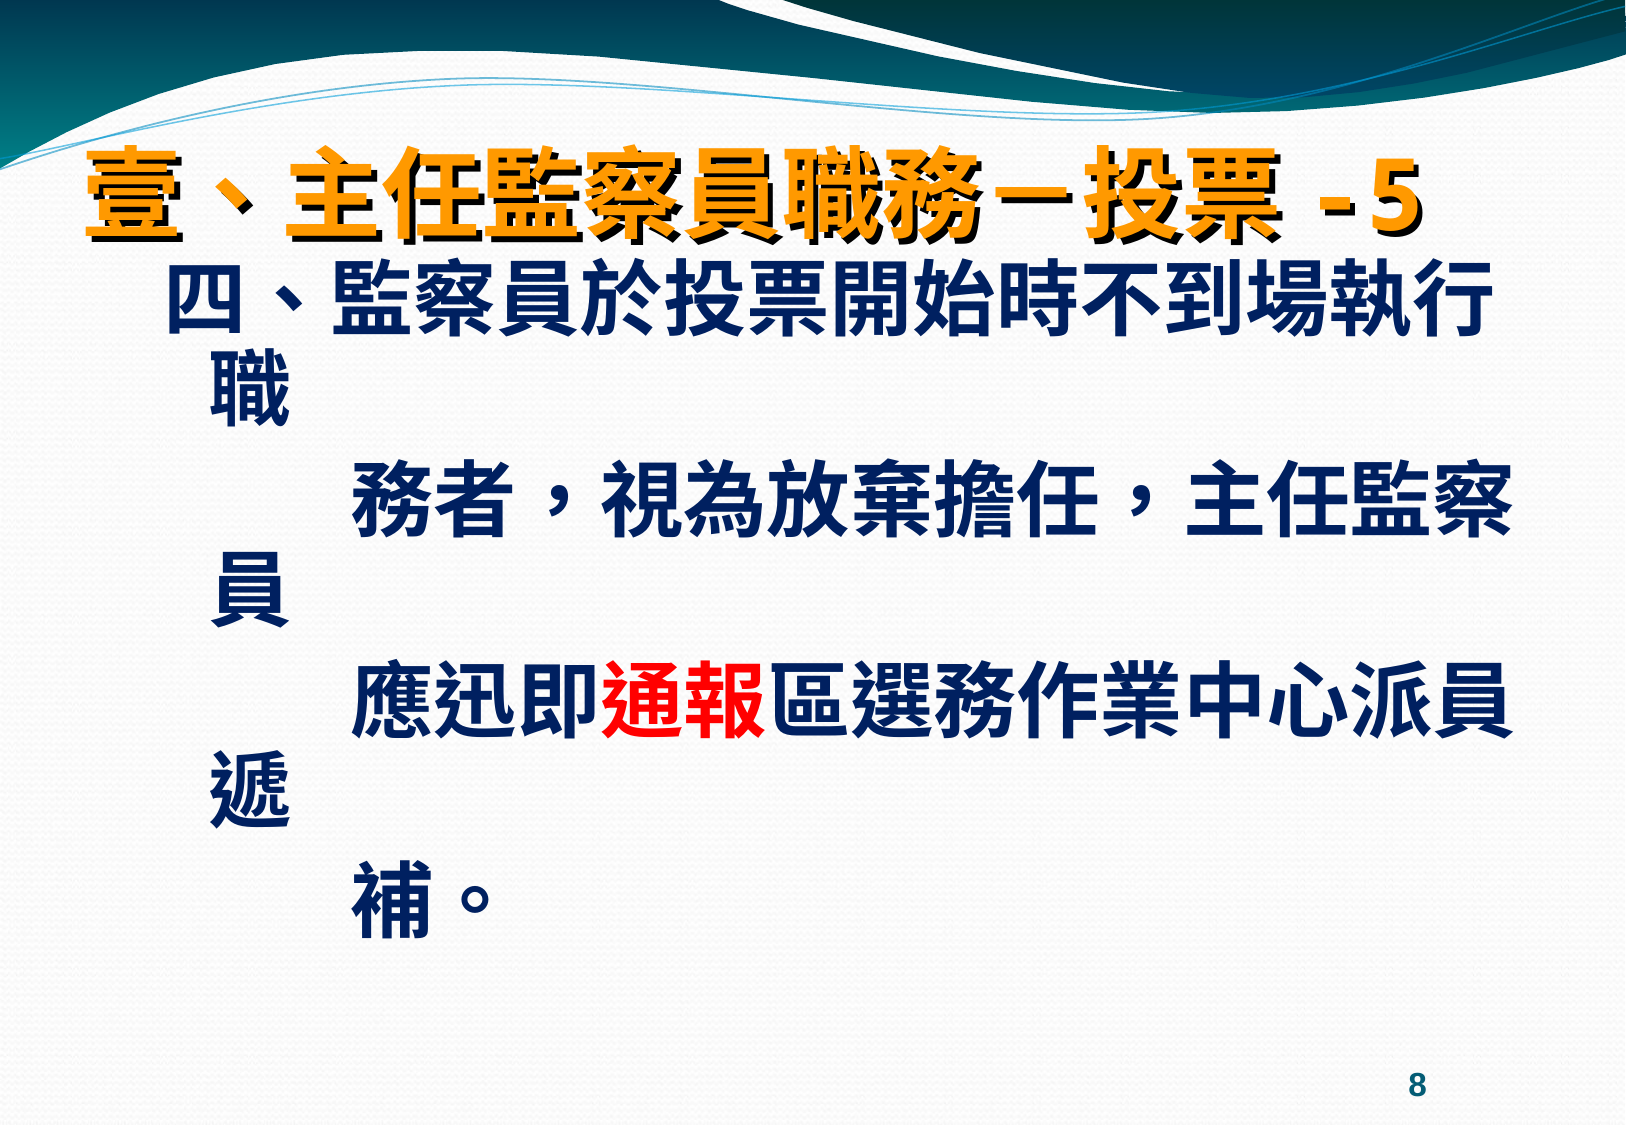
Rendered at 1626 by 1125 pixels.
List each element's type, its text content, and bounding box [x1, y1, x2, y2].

text_box [1408, 1042, 1544, 1103]
title 壹、主任監察員職務－投票-5 [81, 106, 1544, 251]
list 四、監察員於投票開始時不到場執行職 務者，視為放棄擔任，主任監察員 應迅即通報區選務作業中心派員遞 補。 [103, 250, 1586, 1103]
